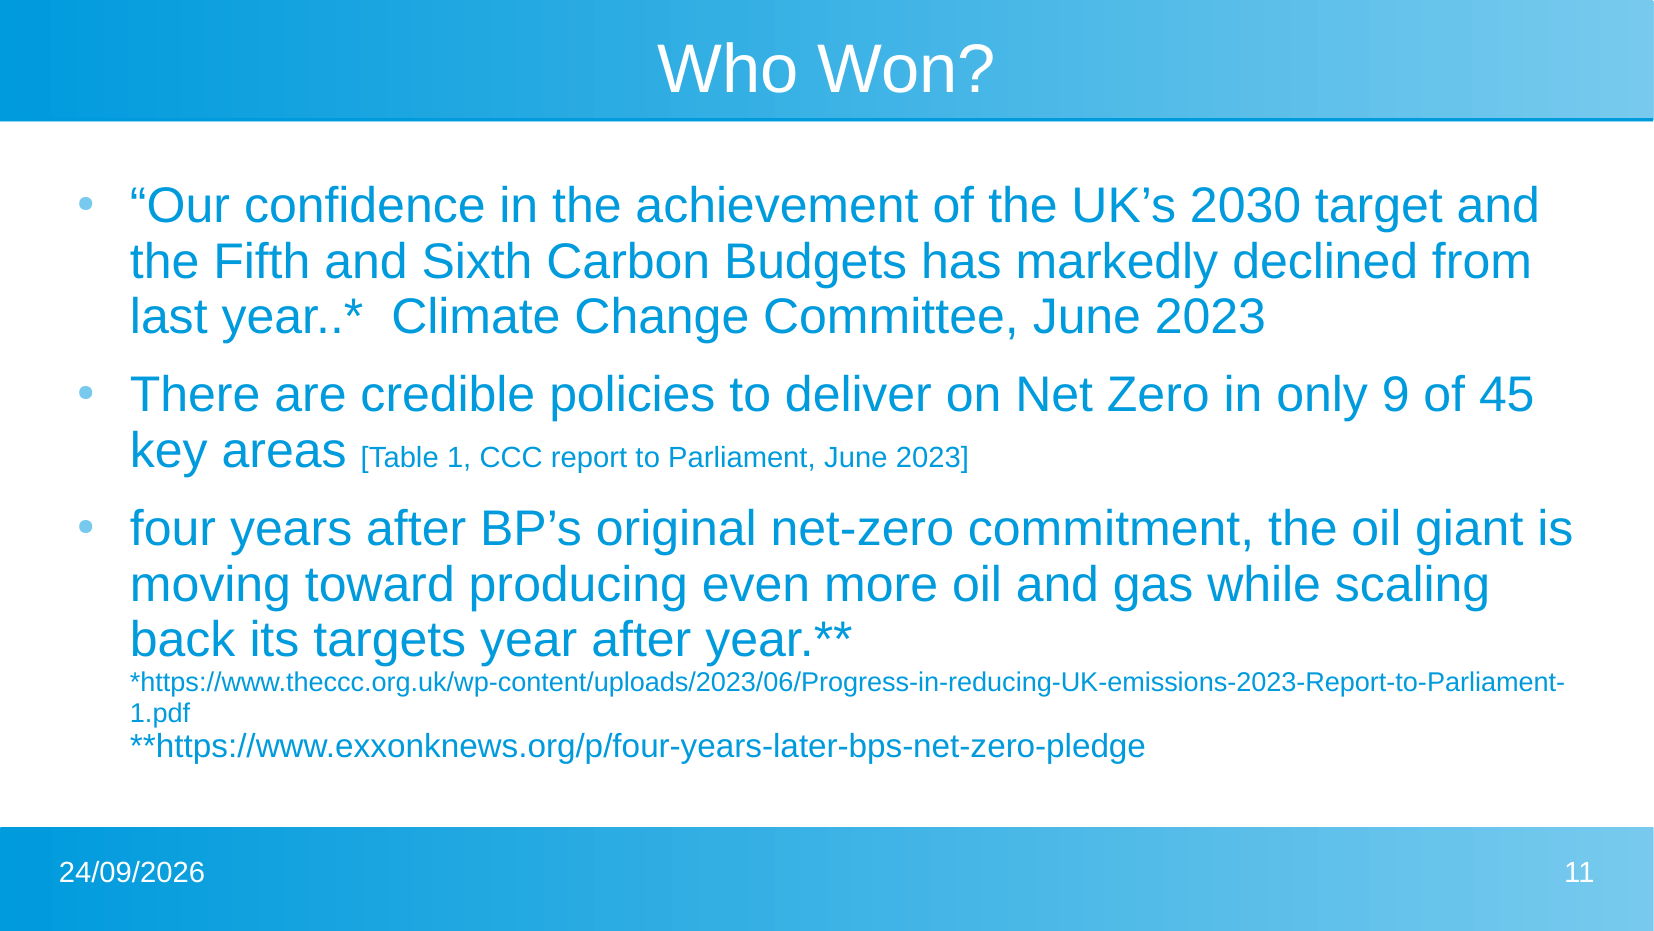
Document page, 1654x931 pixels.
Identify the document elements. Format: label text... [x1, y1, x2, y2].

list “Our confidence in the achievement of the UK’s 2030 target and the Fifth and Sixth Carbon Budgets has markedly declined from last year..* Climate Change Committee, June 2023 There are credible policies to deliver on Net Zero in only 9 of 45 key areas [Table 1, CCC report to Parliament, June 2023] four years after BP’s original net-zero commitment, the oil giant is moving toward producing even more oil and gas while scaling back its targets year after year.** *https://www.theccc.org.uk/wp-content/uploads/2023/06/Progress-in-reducing-UK-emissions-2023-Report-to-Parliament-1.pdf **https://www.exxonknews.org/p/four-years-later-bps-net-zero-pledge [59, 177, 1595, 768]
title Who Won? [59, 29, 1595, 108]
